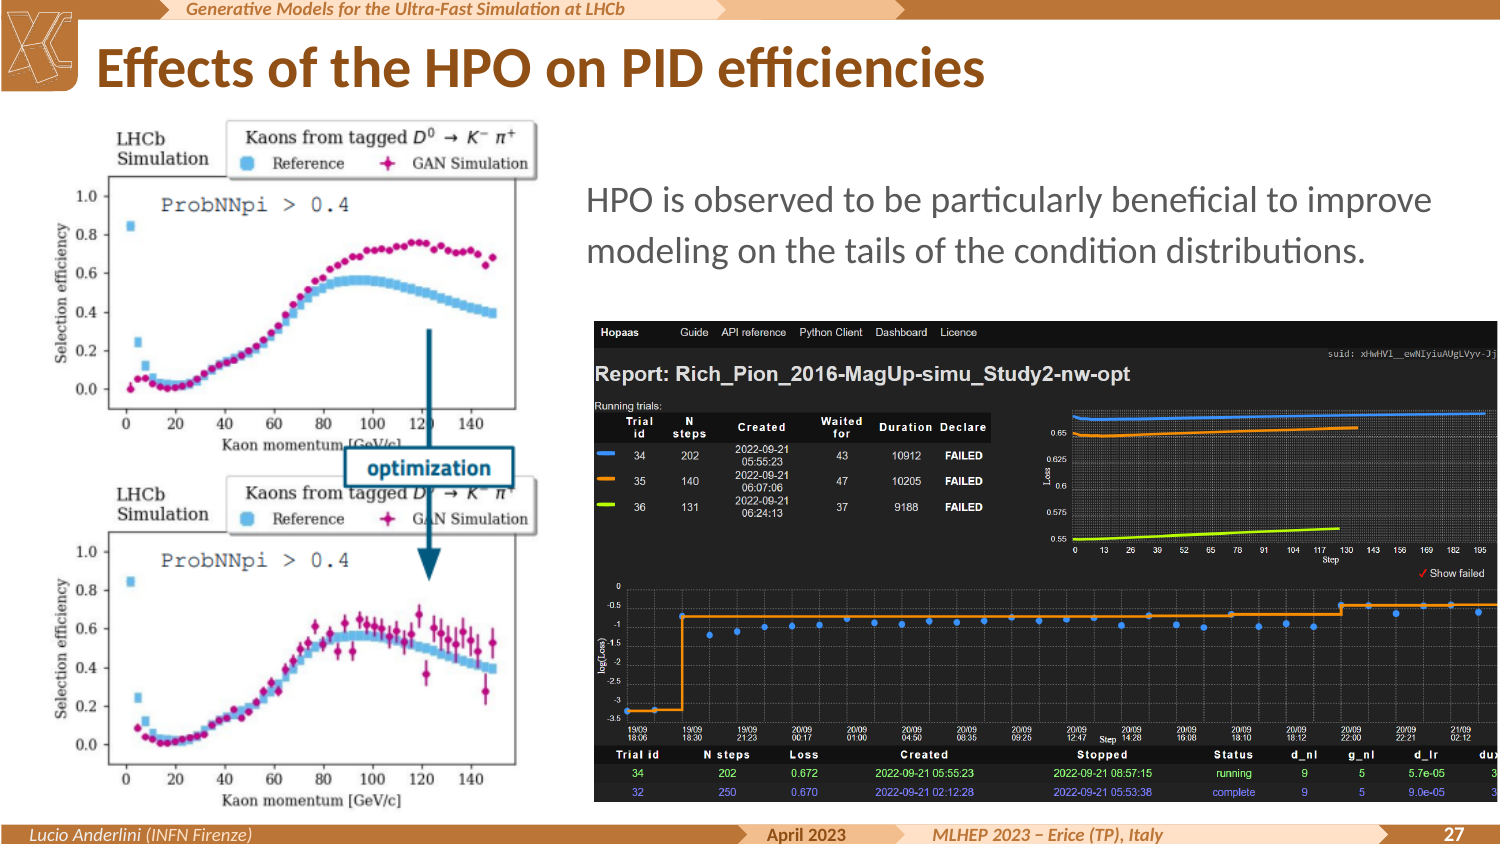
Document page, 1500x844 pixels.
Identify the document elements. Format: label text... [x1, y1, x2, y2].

slide_number <number> [1389, 802, 1480, 844]
title Effects of the HPO on PID efficiencies [81, 14, 1358, 109]
picture [586, 321, 1498, 802]
list HPO is observed to be particularly beneficial to improve modeling on the tails of the condition distributions. [571, 153, 1455, 333]
picture [36, 108, 547, 813]
